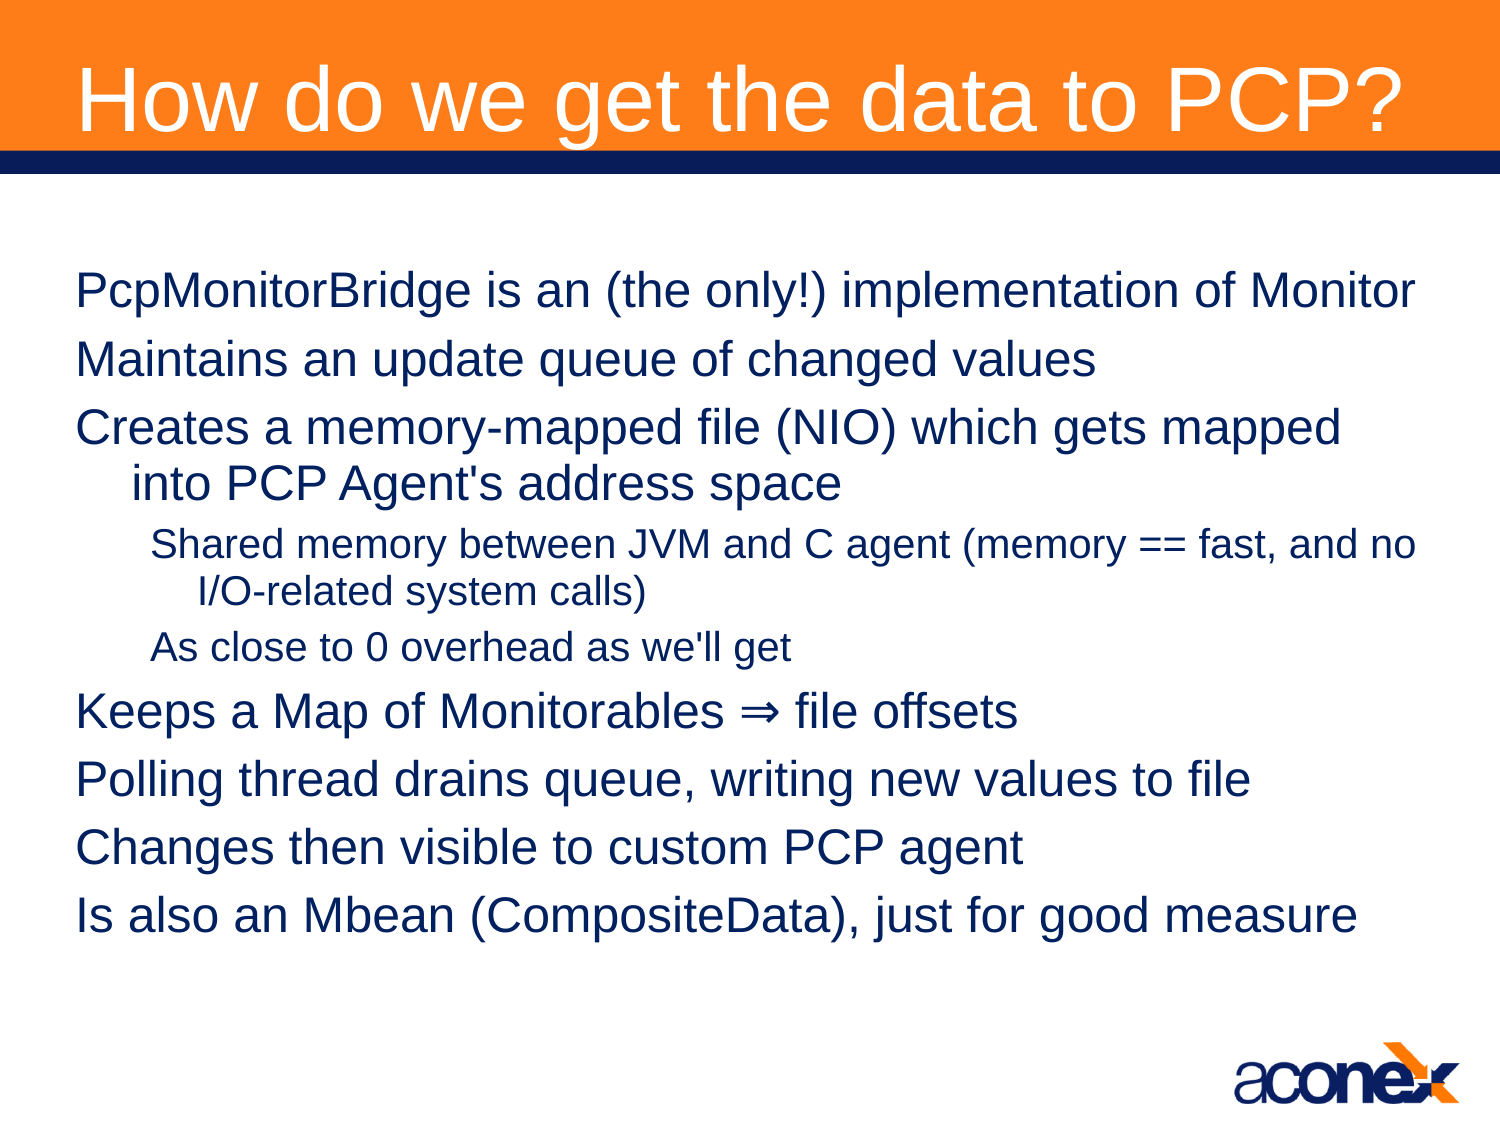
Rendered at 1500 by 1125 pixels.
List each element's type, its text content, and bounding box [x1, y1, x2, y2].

title How do we get the data to PCP? [75, 30, 1426, 169]
list PcpMonitorBridge is an (the only!) implementation of Monitor Maintains an update queue of changed values Creates a memory-mapped file (NIO) which gets mapped into PCP Agent's address space Shared memory between JVM and C agent (memory == fast, and no I/O-related system calls) As close to 0 overhead as we'll get Keeps a Map of Monitorables ⇒ file offsets Polling thread drains queue, writing new values to file Changes then visible to custom PCP agent Is also an Mbean (CompositeData), just for good measure [75, 262, 1426, 1073]
picture [1234, 1042, 1460, 1104]
